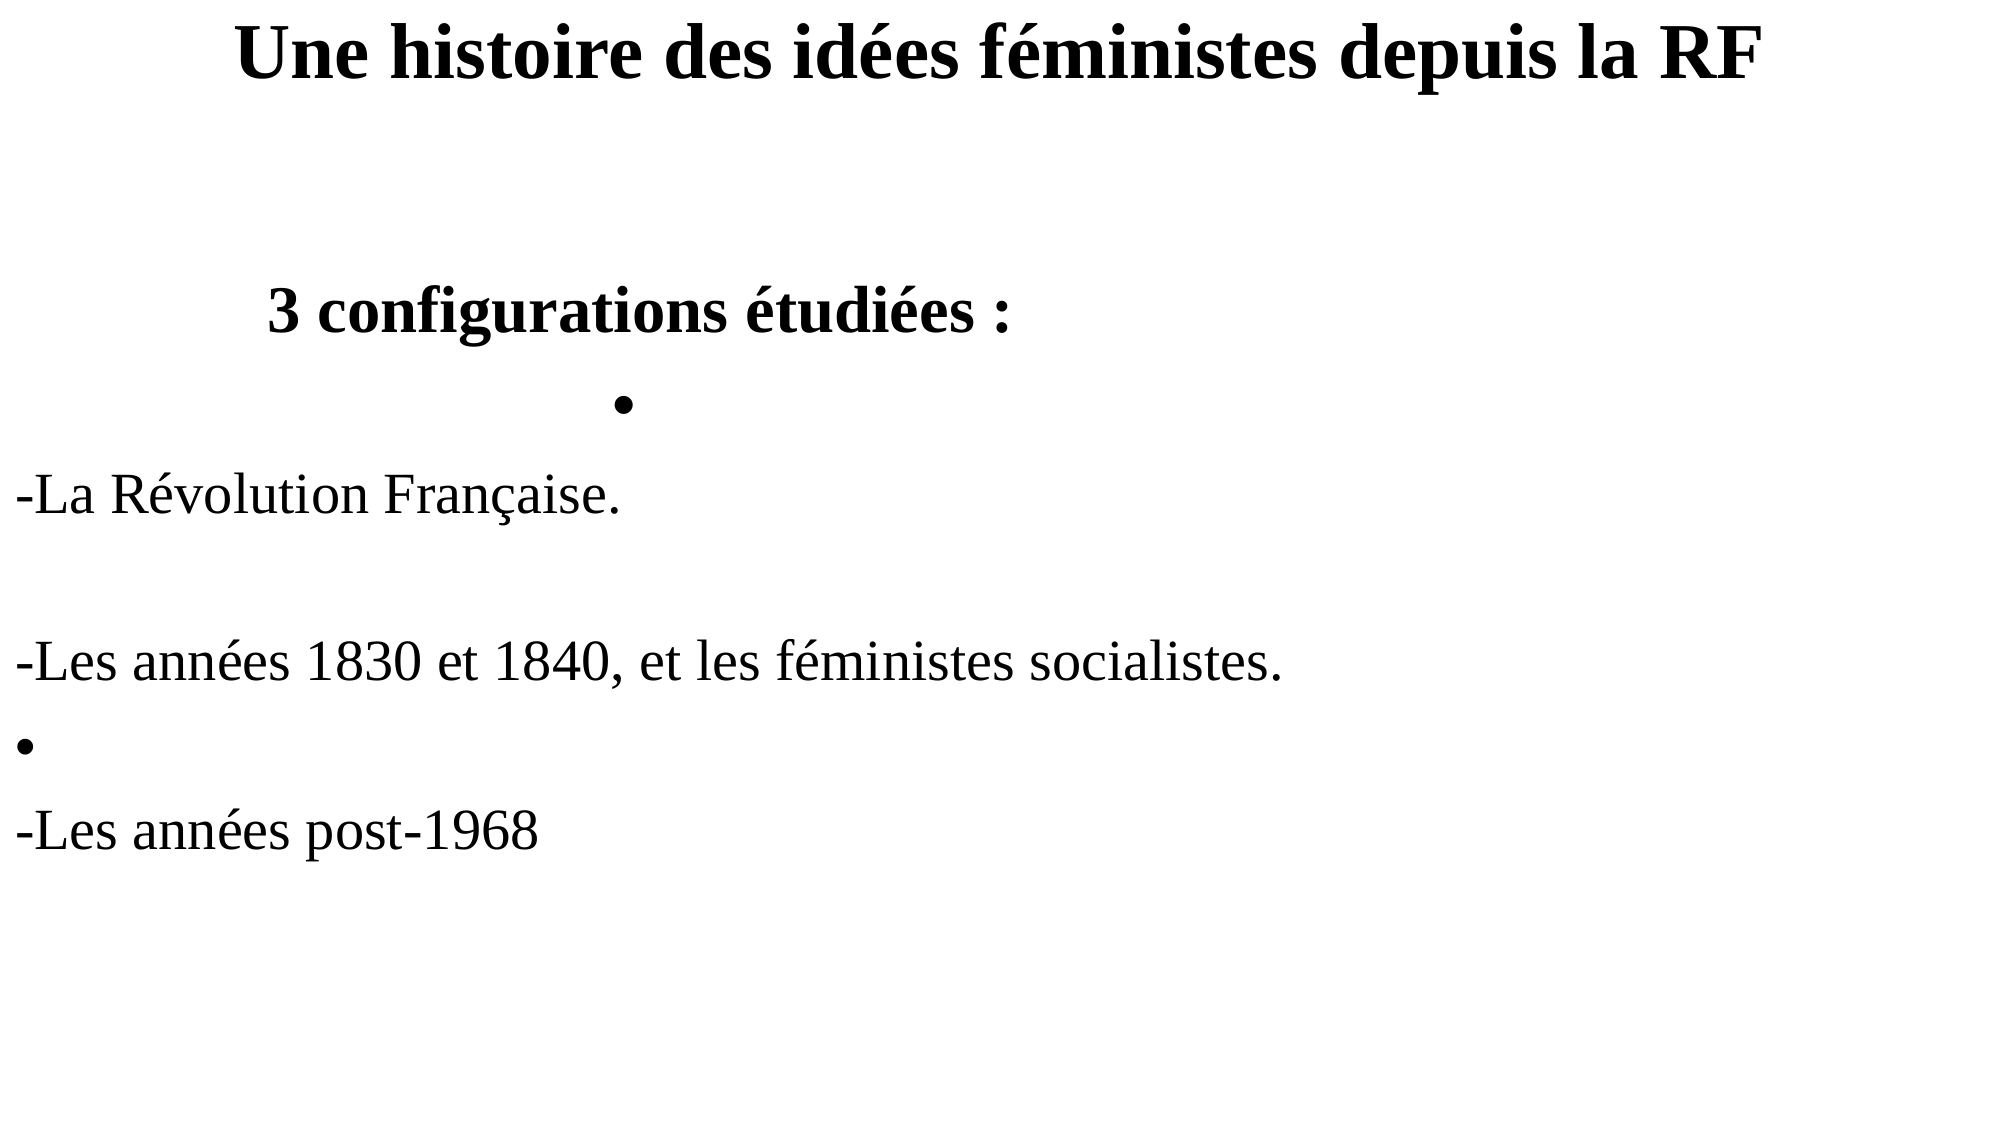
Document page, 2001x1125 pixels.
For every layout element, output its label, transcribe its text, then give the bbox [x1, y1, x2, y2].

title Une histoire des idées féministes depuis la RF [137, 0, 1863, 107]
list 3 configurations étudiées : -La Révolution Française. -Les années 1830 et 1840, et les féministes socialistes. -Les années post-1968 [0, 266, 2000, 1125]
